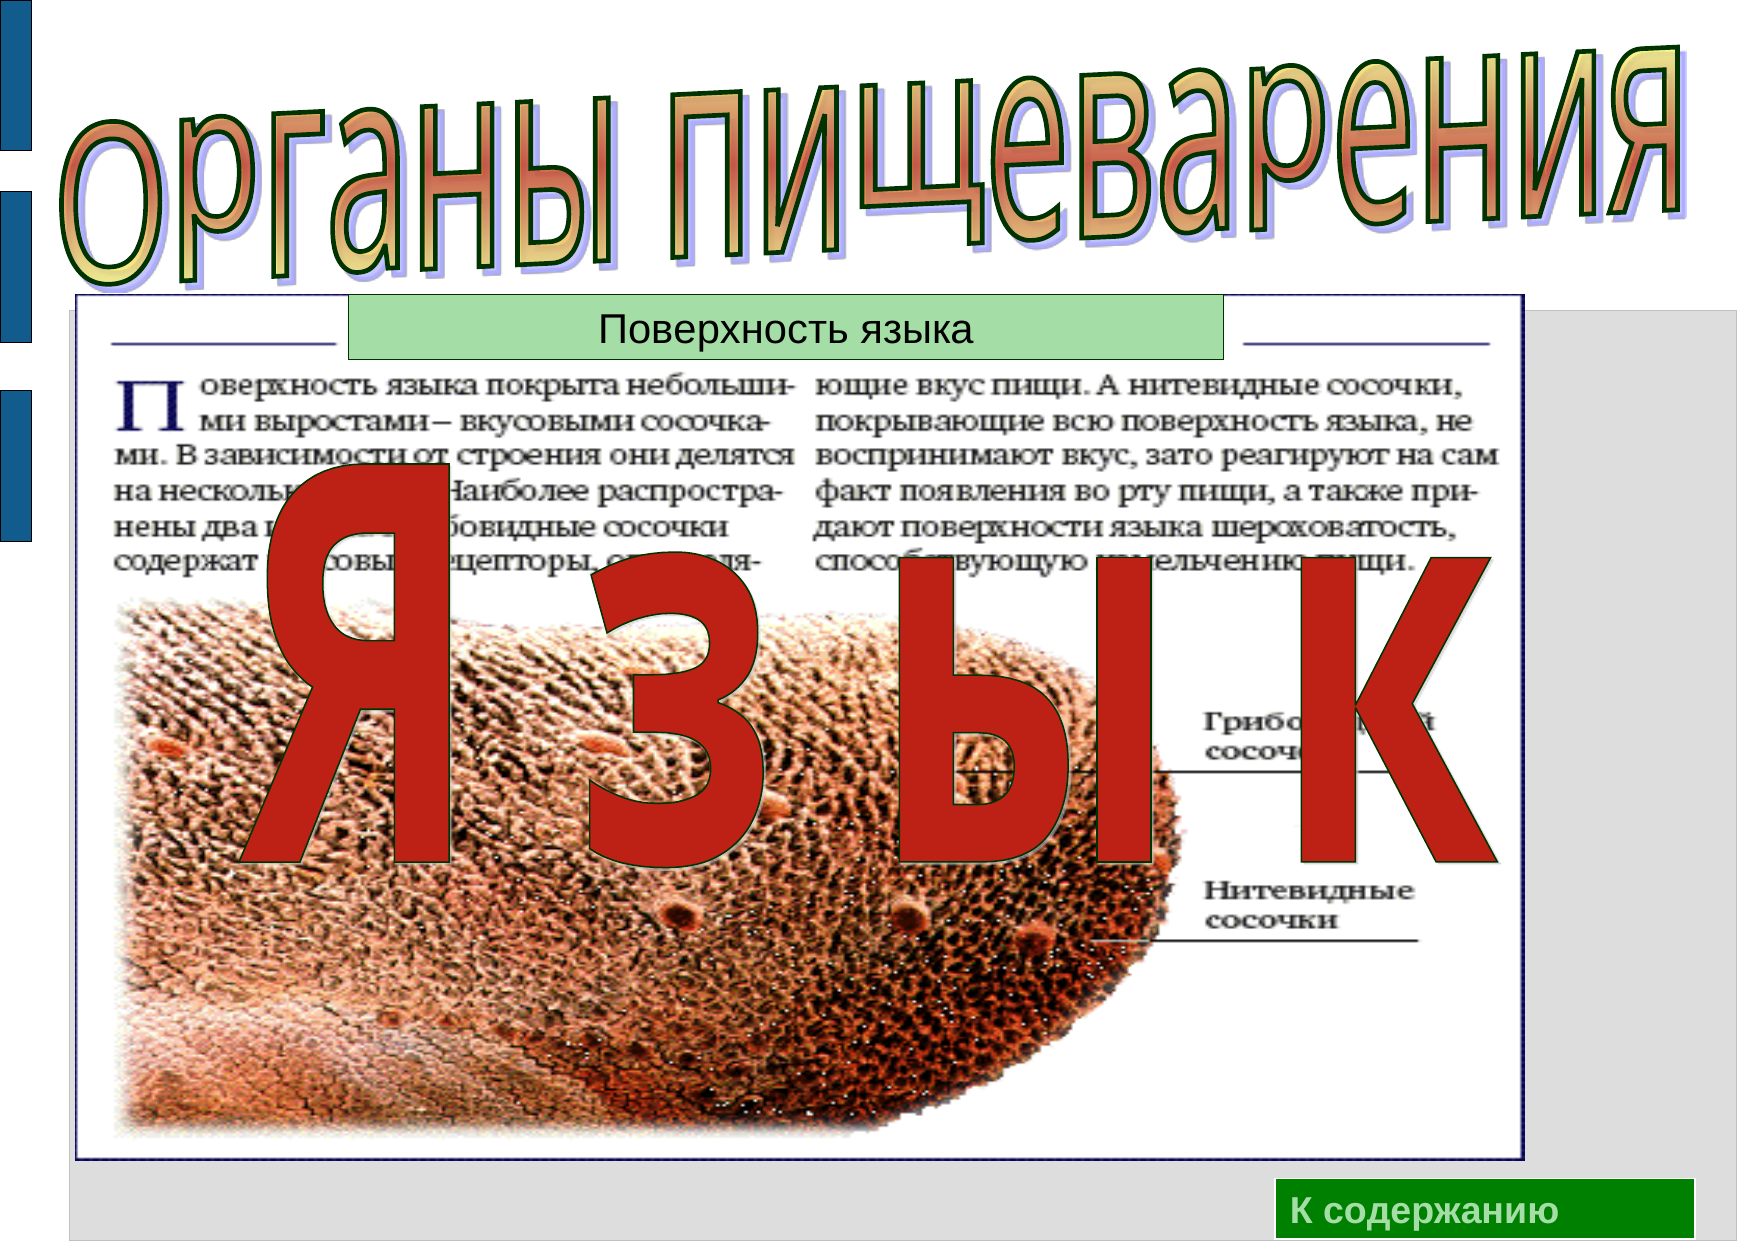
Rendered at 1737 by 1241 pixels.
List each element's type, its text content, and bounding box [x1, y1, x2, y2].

text_box Органы пищеварения [993, 77, 1062, 241]
text_box Органы пищеварения [1081, 73, 1149, 239]
text_box Органы пищеварения [517, 101, 582, 265]
picture [75, 294, 1525, 1161]
text_box Органы пищеварения [181, 116, 253, 281]
text_box Органы пищеварения [1339, 61, 1408, 224]
text_box Органы пищеварения [1162, 69, 1227, 234]
text_box Я з ы к [1096, 557, 1151, 862]
text_box Я з ы к [899, 557, 1069, 862]
text_box Органы пищеварения [422, 103, 493, 270]
text_box Органы пищеварения [595, 97, 609, 262]
text_box Я з ы к [239, 463, 450, 863]
text_box Органы пищеварения [862, 80, 983, 244]
text_box Органы пищеварения [1523, 51, 1594, 218]
text_box Я з ы к [589, 552, 764, 868]
text_box Органы пищеварения [61, 121, 160, 285]
text_box Поверхность языка [348, 294, 1224, 360]
text_box Органы пищеварения [1428, 55, 1498, 222]
text_box Органы пищеварения [672, 91, 741, 258]
text_box Органы пищеварения [1251, 65, 1323, 231]
text_box Органы пищеварения [273, 111, 323, 277]
text_box Органы пищеварения [1609, 47, 1678, 213]
text_box Органы пищеварения [332, 109, 398, 273]
text_box К содержанию [1275, 1178, 1696, 1240]
text_box Органы пищеварения [765, 86, 837, 254]
text_box Я з ы к [1301, 557, 1498, 862]
